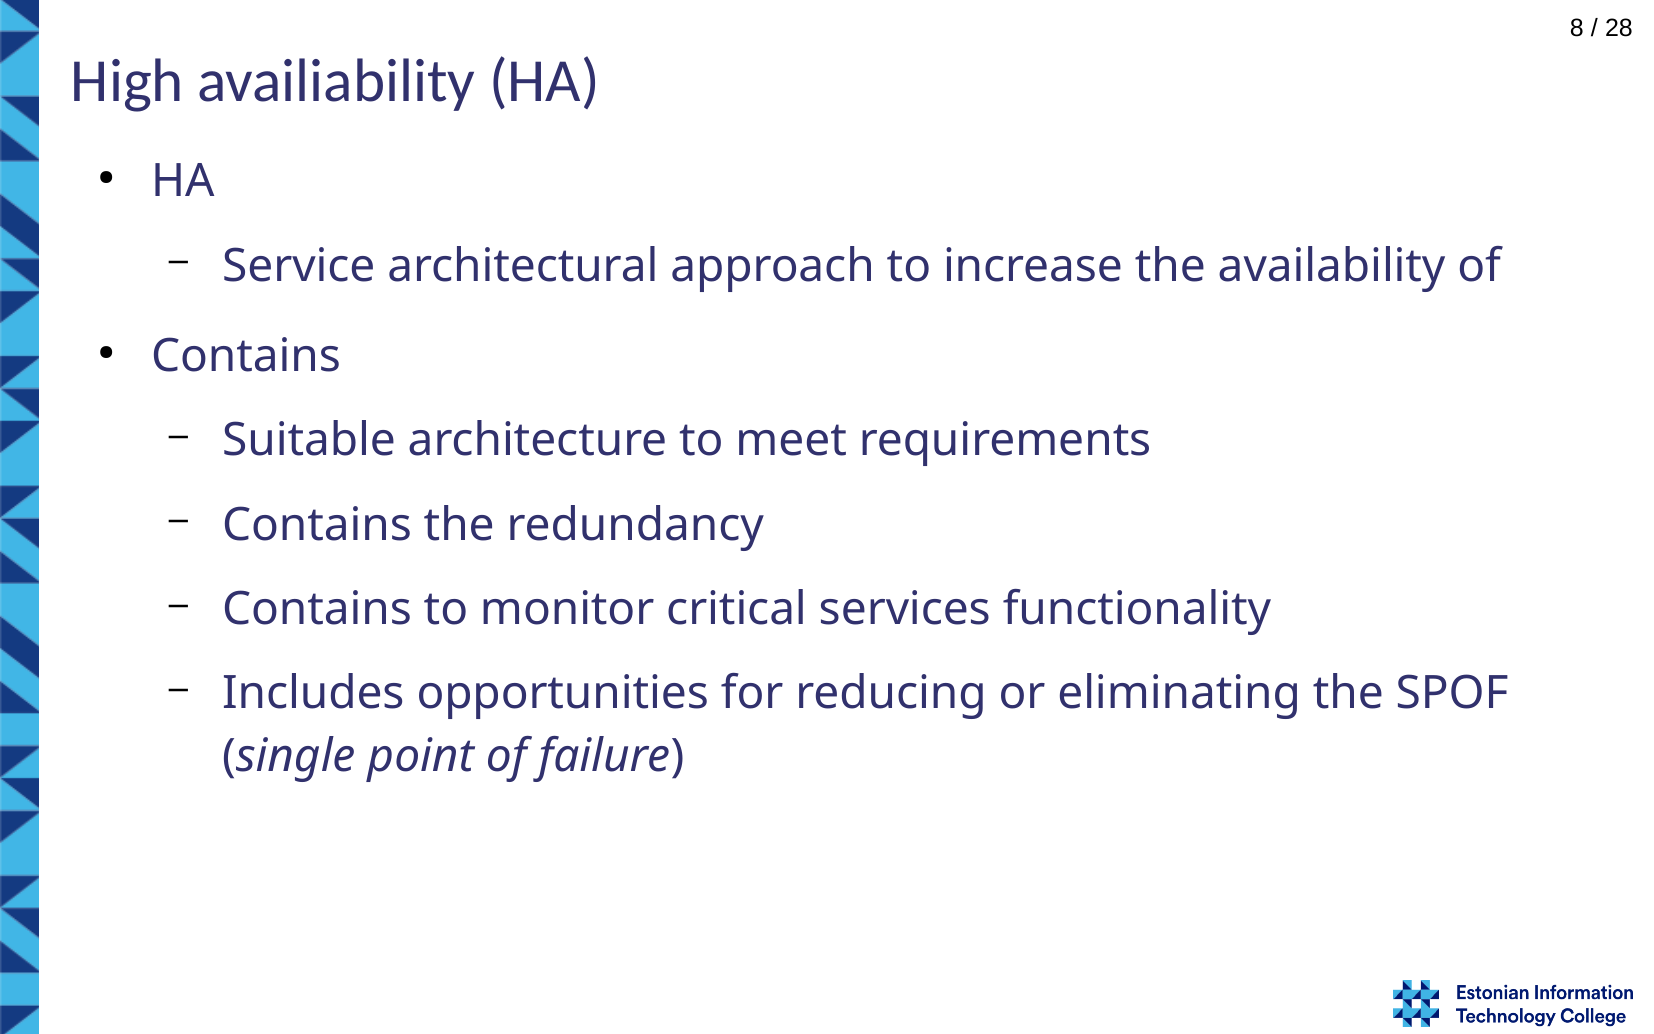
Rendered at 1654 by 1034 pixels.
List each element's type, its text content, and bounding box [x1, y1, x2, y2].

picture [1393, 980, 1633, 1027]
list HA Service architectural approach to increase the availability of Contains Suitable architecture to meet requirements Contains the redundancy Contains to monitor critical services functionality Includes opportunities for reducing or eliminating the SPOF (single point of failure) [80, 147, 1536, 841]
title High availiability (HA) [70, 41, 1630, 130]
